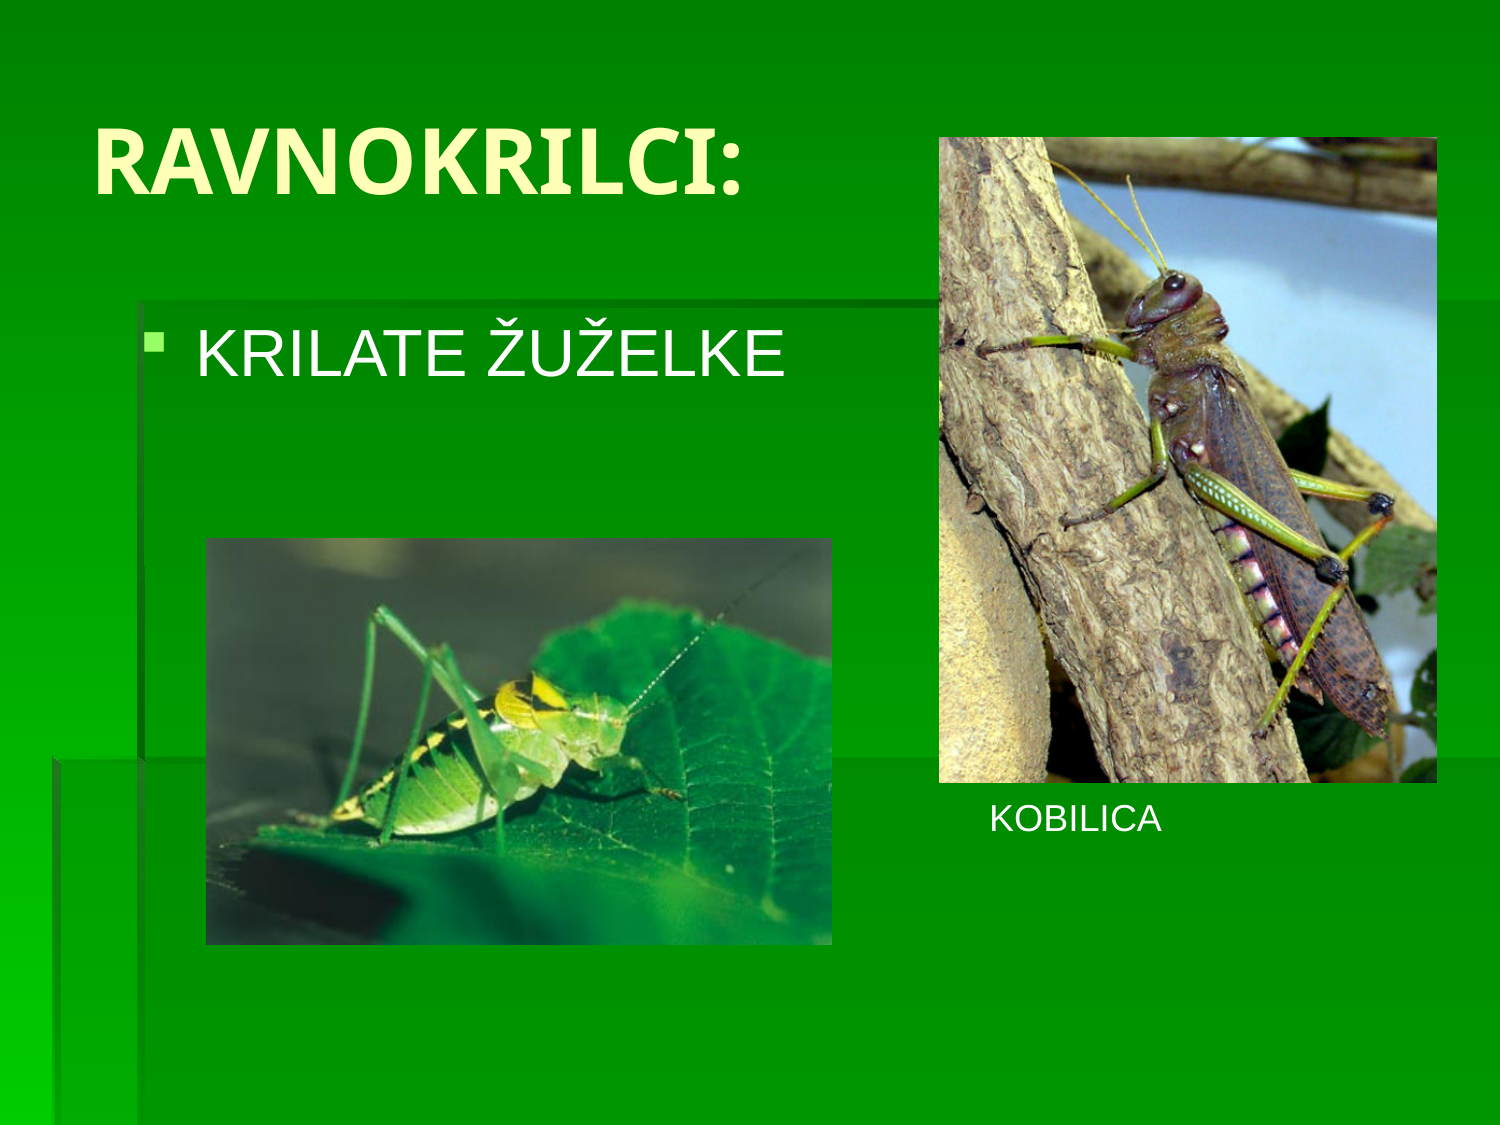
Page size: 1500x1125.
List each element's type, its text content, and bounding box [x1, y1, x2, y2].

picture [939, 137, 1437, 783]
list KRILATE ŽUŽELKE [123, 302, 1438, 991]
text_box KOBILICA [974, 786, 1424, 905]
picture [206, 538, 832, 946]
title RAVNOKRILCI: [75, 40, 1451, 275]
